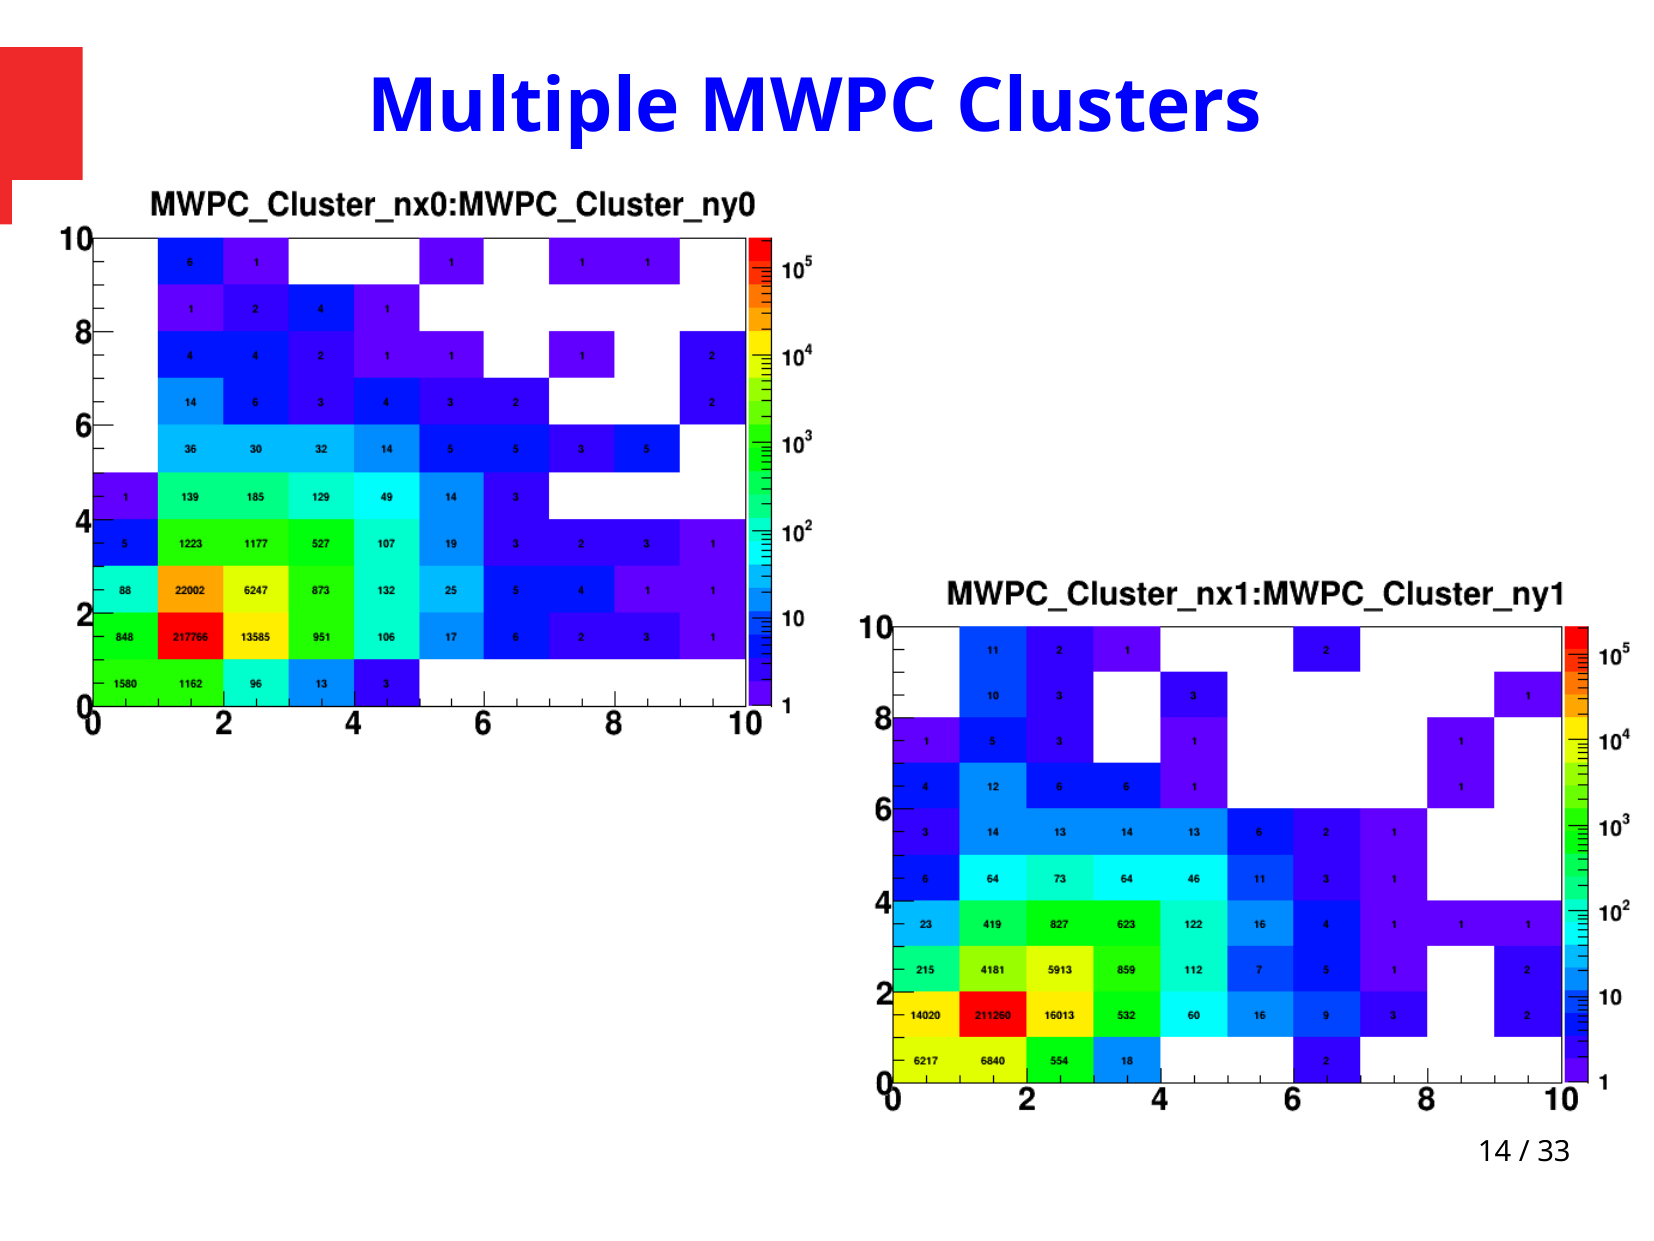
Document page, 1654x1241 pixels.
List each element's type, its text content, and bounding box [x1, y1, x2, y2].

title Multiple MWPC Clusters [88, 51, 1542, 154]
picture [12, 180, 1645, 1141]
